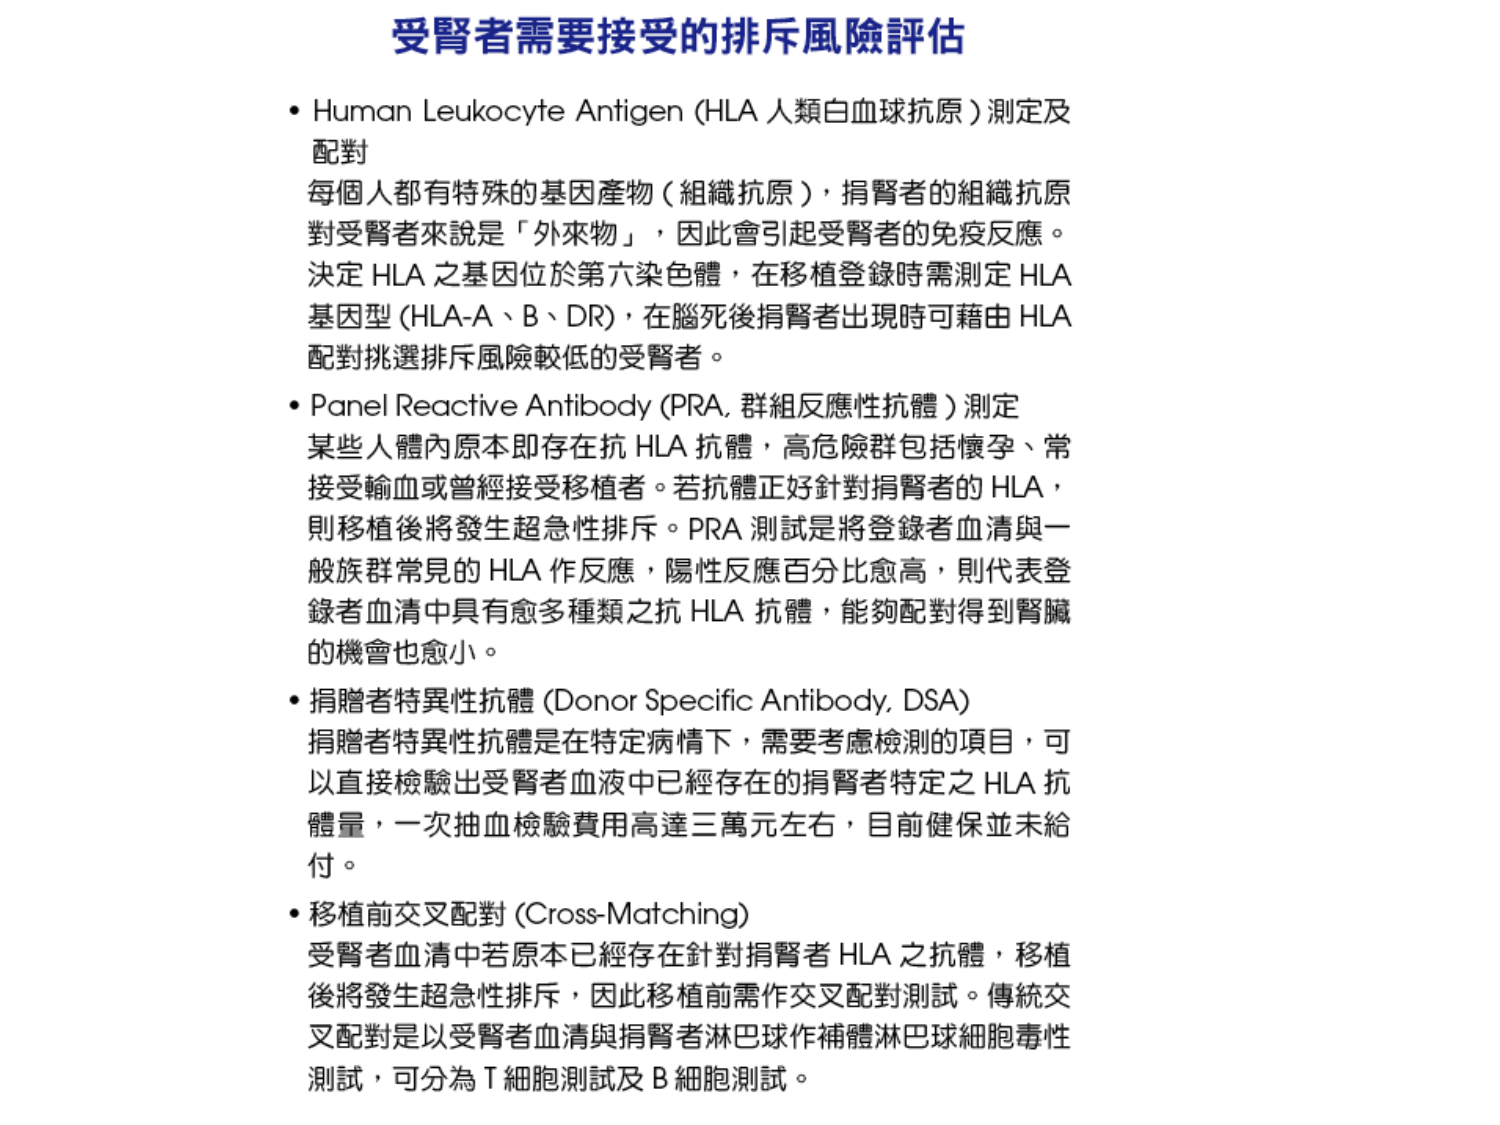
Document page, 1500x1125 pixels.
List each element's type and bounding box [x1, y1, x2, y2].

picture [265, 0, 1114, 1125]
